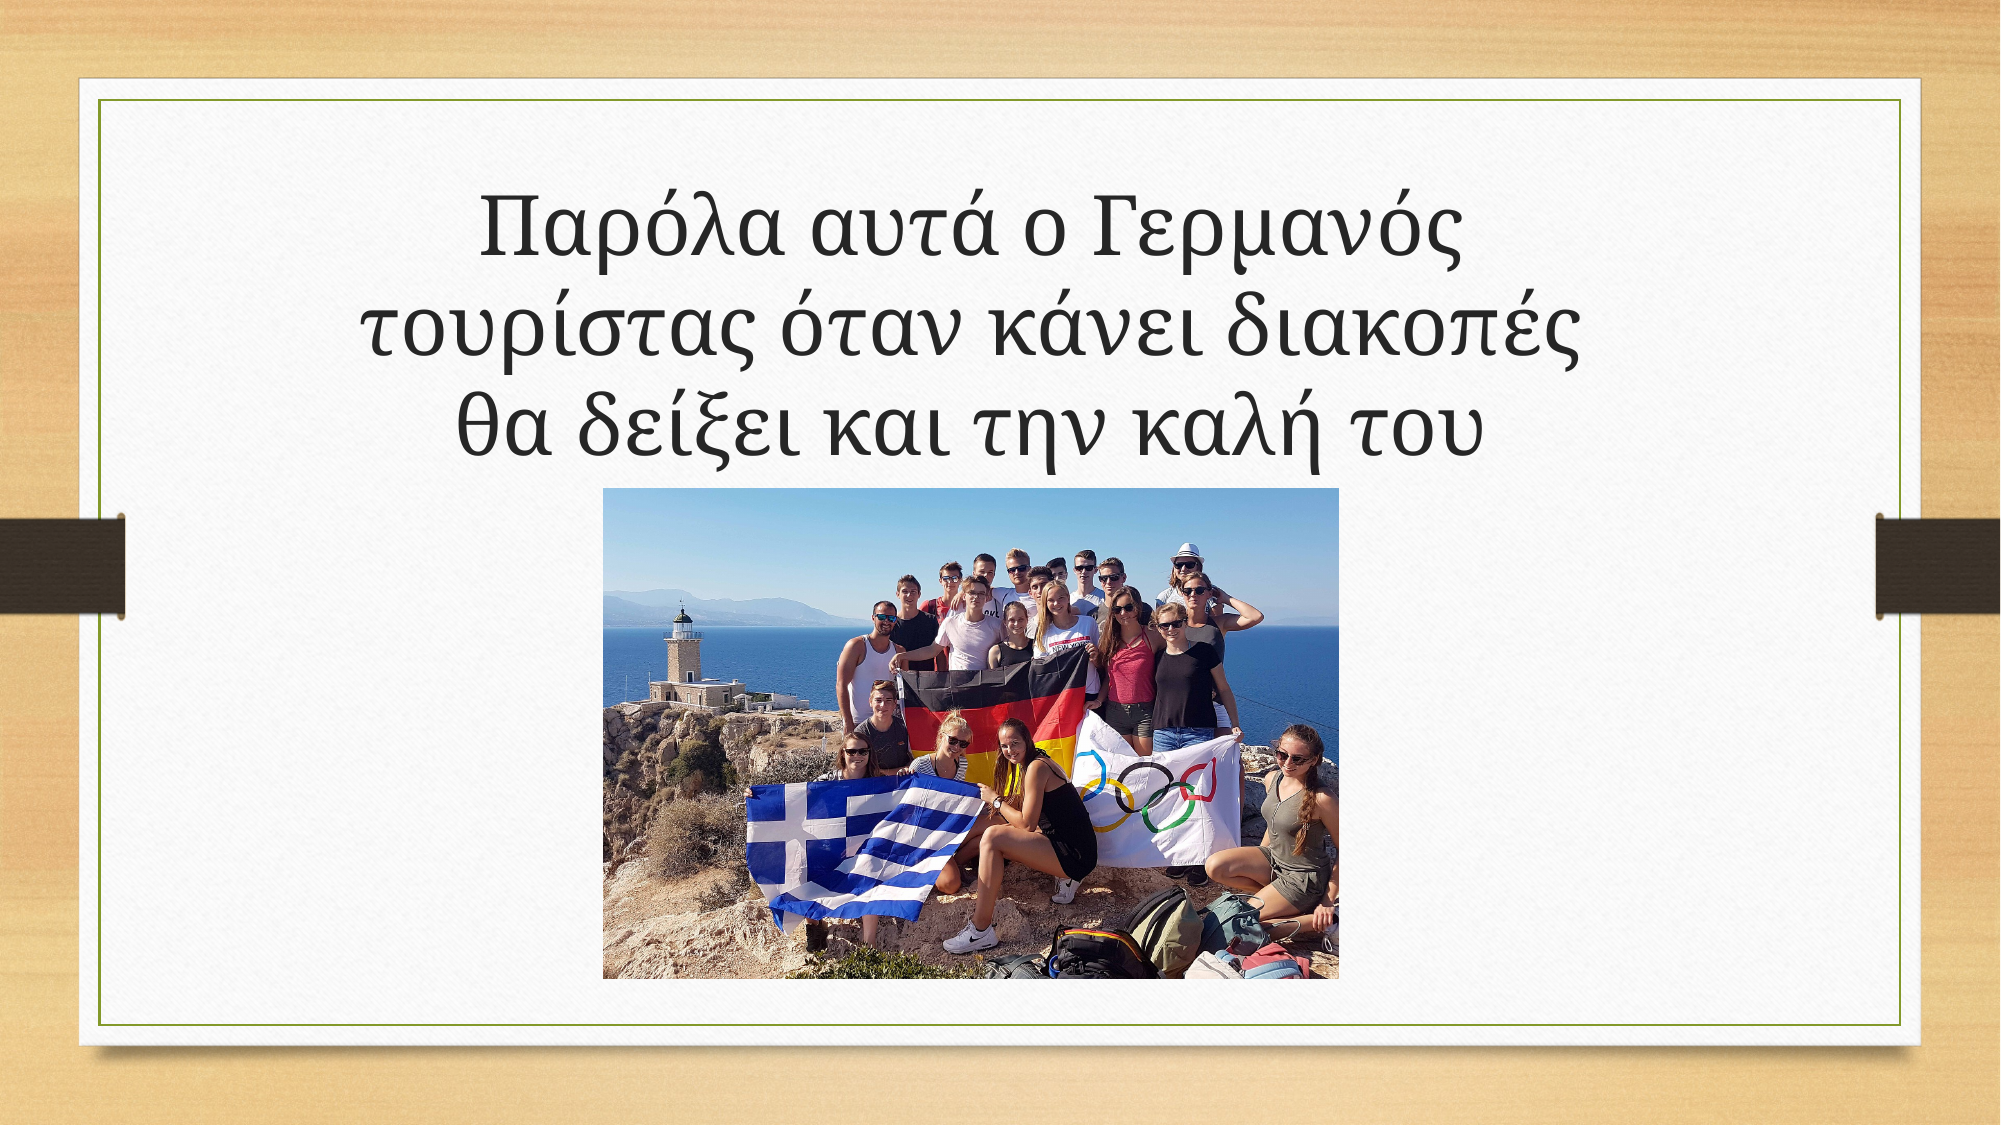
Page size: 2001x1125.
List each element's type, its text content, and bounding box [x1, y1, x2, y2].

text_box Παρόλα αυτά ο Γερμανός τουρίστας όταν κάνει διακοπές θα δείξει και την καλή του πλευρά: [296, 164, 1647, 353]
picture [603, 488, 1339, 979]
